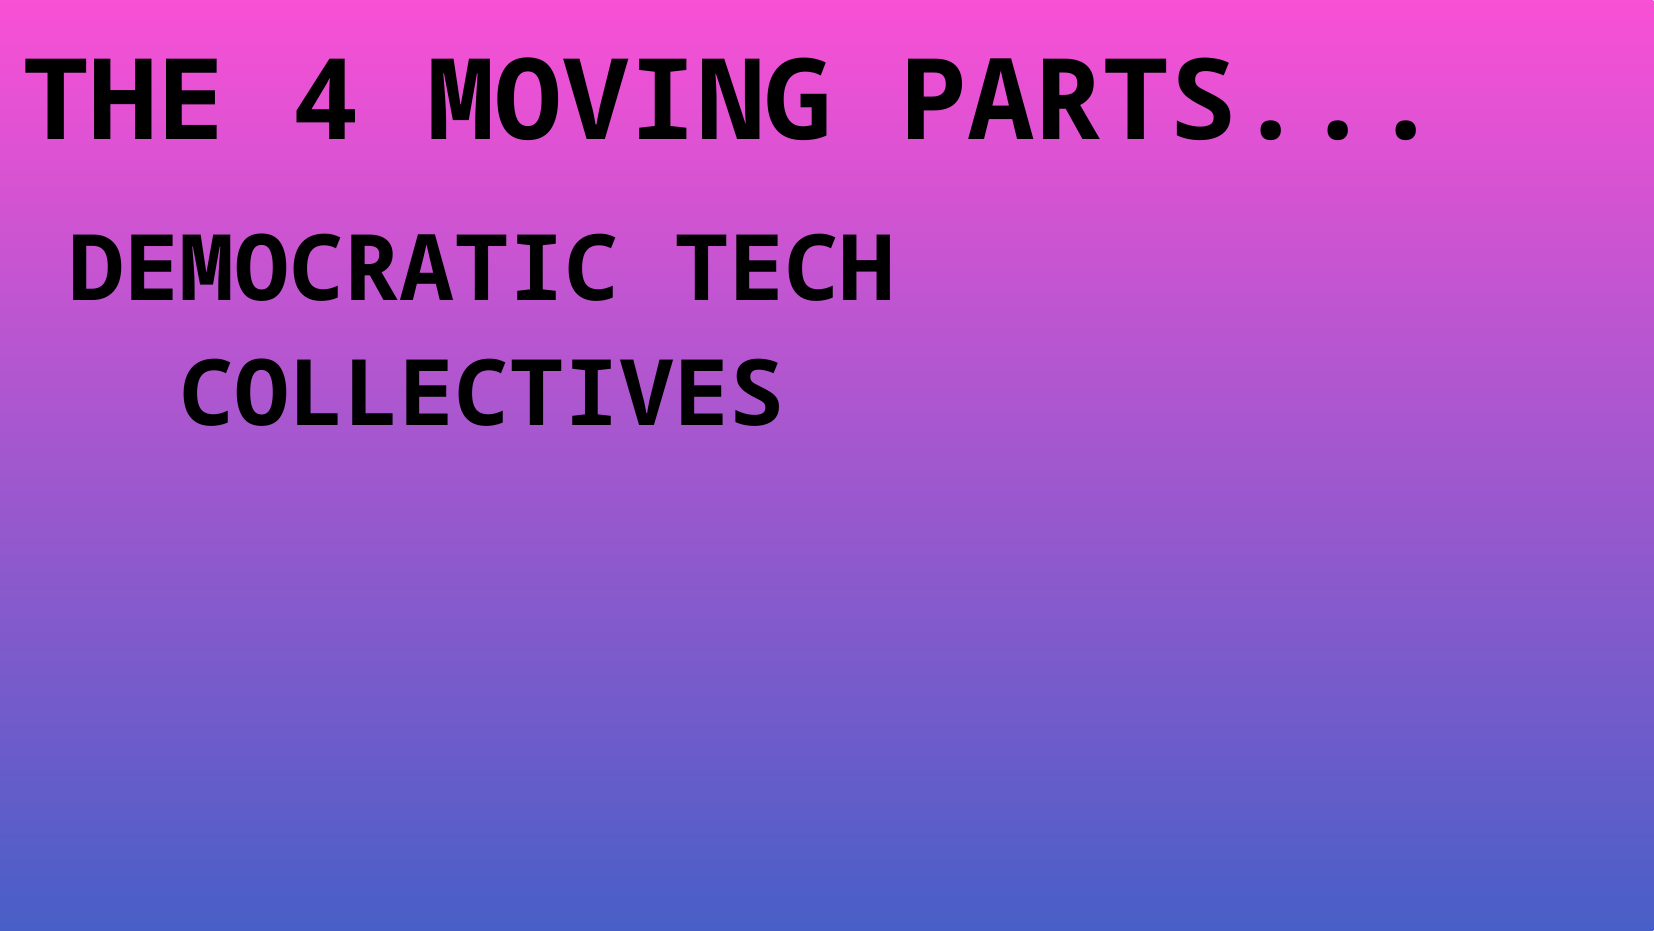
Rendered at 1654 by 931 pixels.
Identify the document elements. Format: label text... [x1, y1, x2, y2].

text_box THE 4 MOVING PARTS... [7, 11, 1654, 160]
text_box DEMOCRATIC TECH COLLECTIVES [54, 194, 1447, 303]
